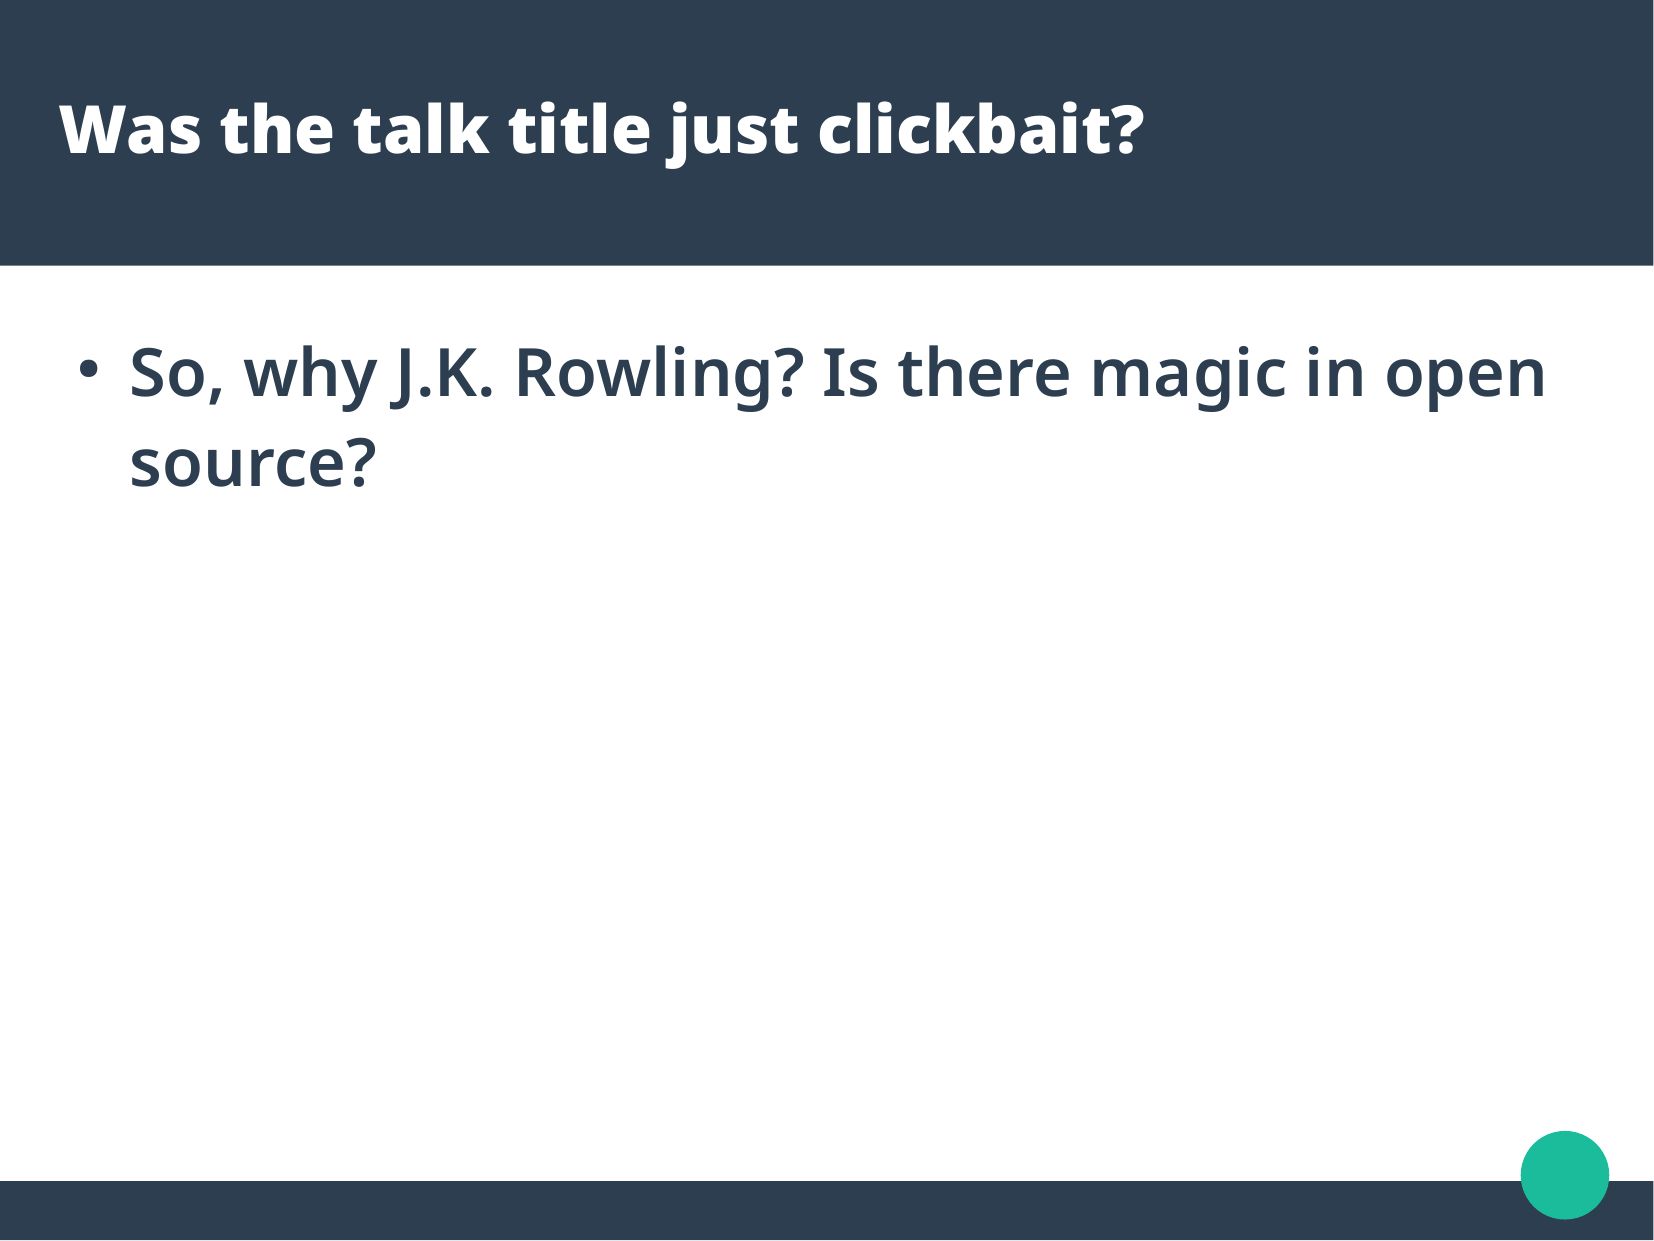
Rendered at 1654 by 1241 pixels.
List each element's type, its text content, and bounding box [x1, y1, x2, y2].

title Was the talk title just clickbait? [59, 49, 1595, 207]
list So, why J.K. Rowling? Is there magic in open source? [59, 324, 1595, 1152]
